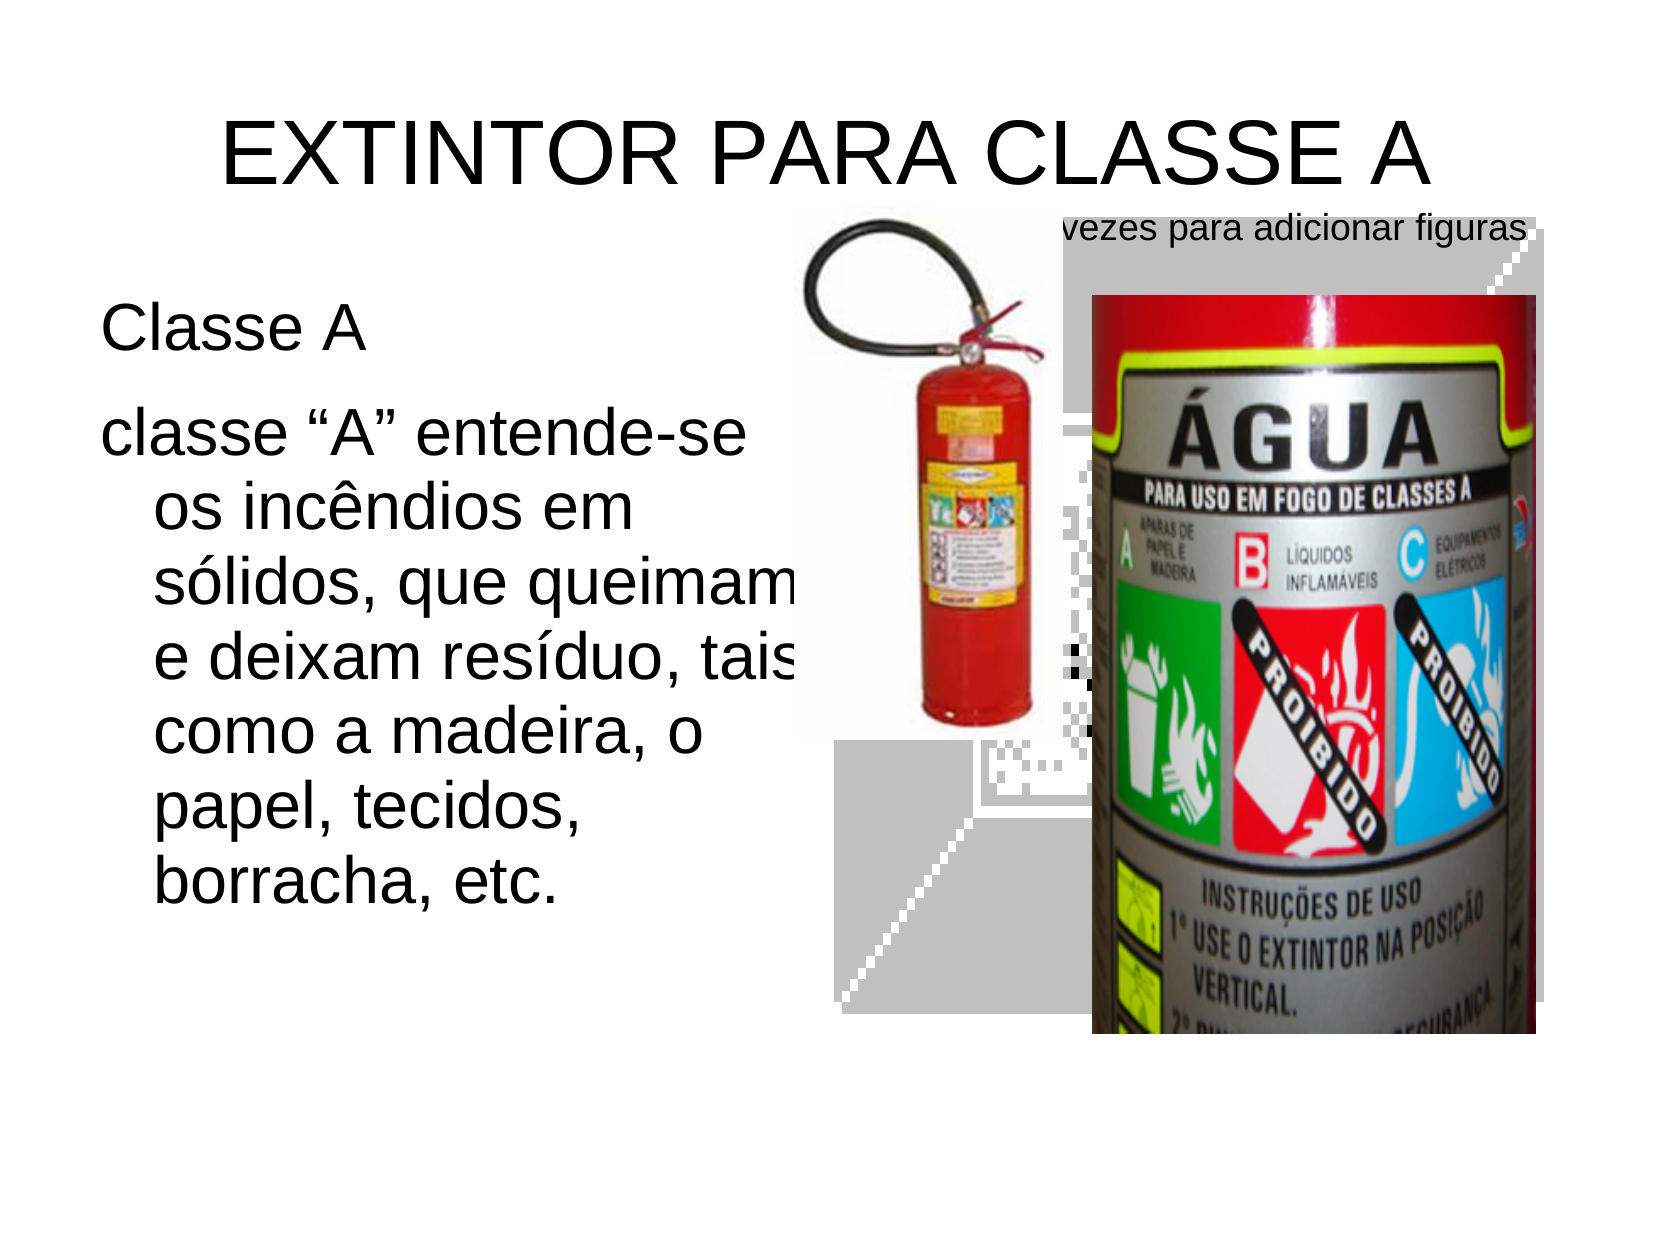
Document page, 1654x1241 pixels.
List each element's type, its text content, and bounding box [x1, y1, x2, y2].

list Classe A classe “A” entende-se os incêndios em sólidos, que queimam e deixam resíduo, tais como a madeira, o papel, tecidos, borracha, etc. [82, 290, 809, 1109]
picture [794, 206, 1553, 1034]
title EXTINTOR PARA CLASSE A [82, 49, 1571, 257]
